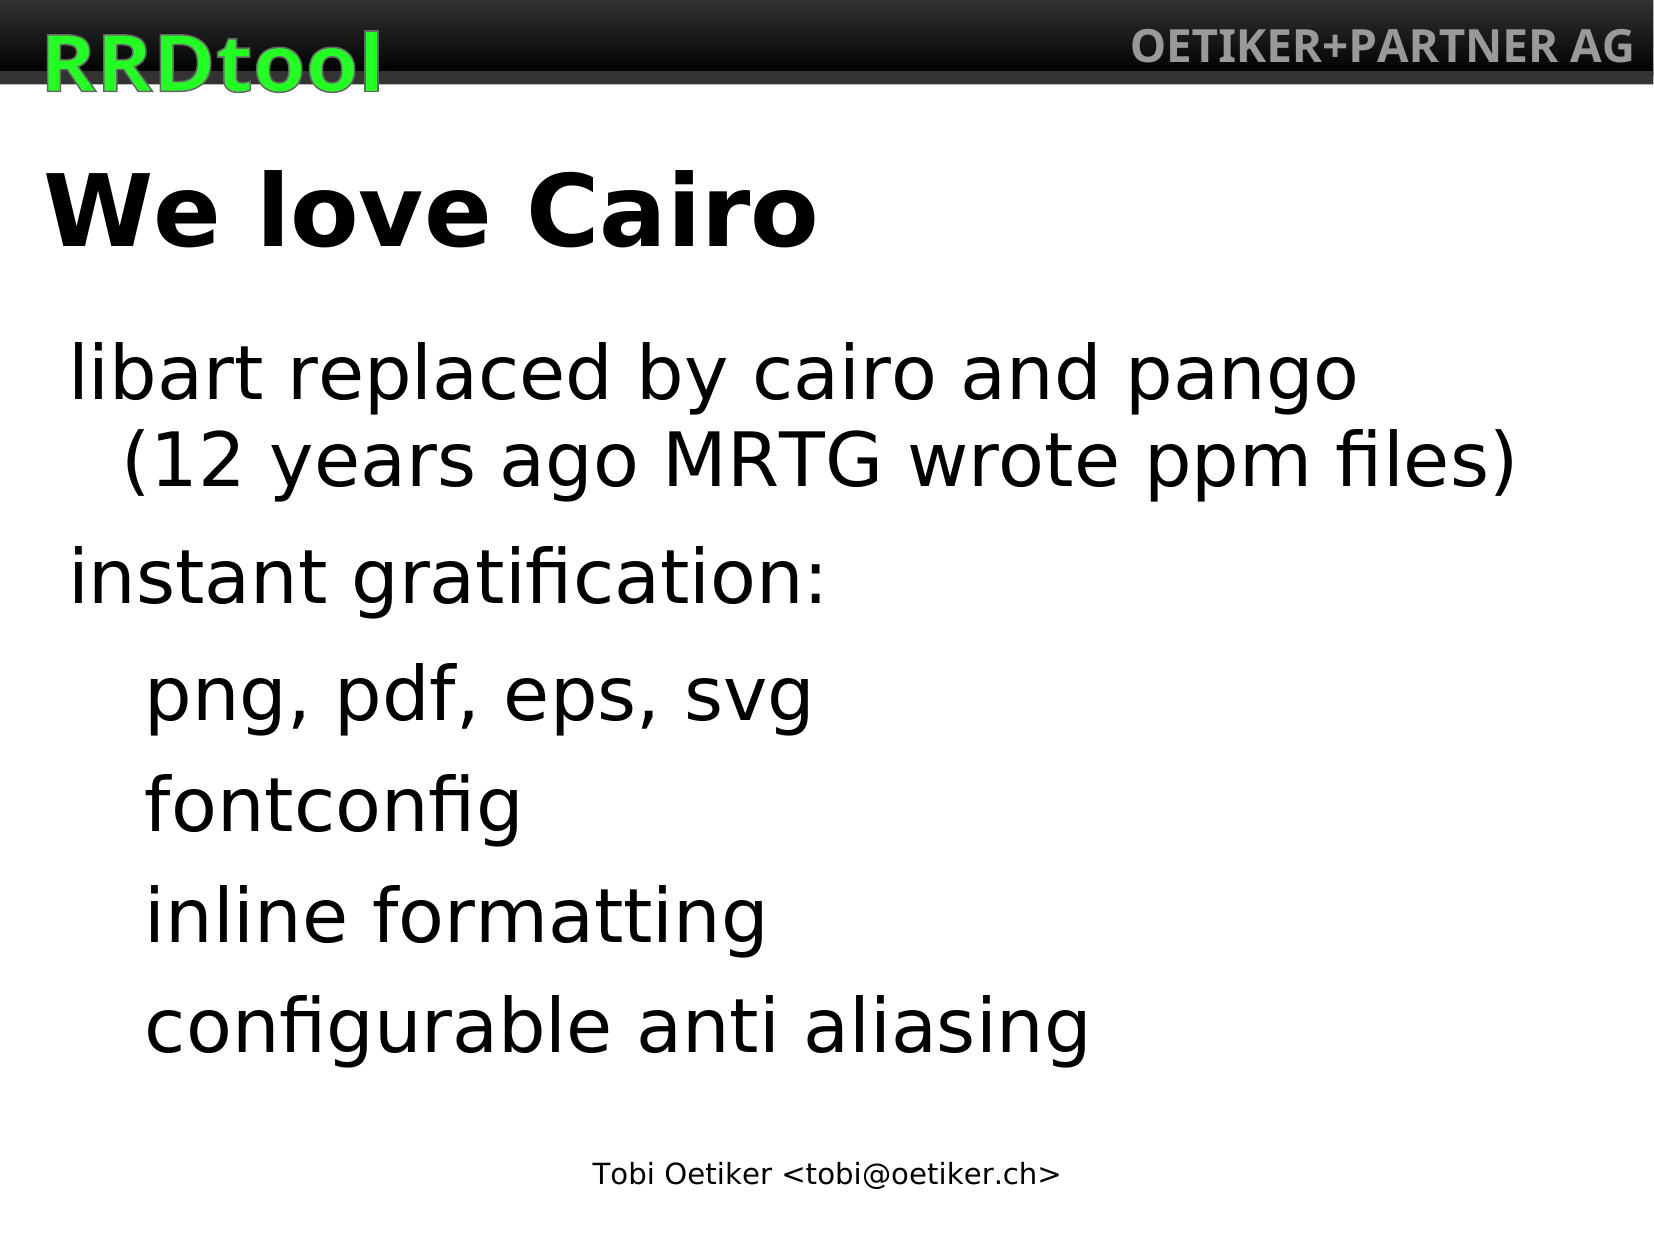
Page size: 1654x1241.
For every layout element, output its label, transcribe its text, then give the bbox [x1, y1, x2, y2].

title We love Cairo [43, 144, 1582, 280]
list libart replaced by cairo and pango (12 years ago MRTG wrote ppm files) instant gratification: png, pdf, eps, svg fontconfig inline formatting configurable anti aliasing [50, 329, 1571, 1084]
